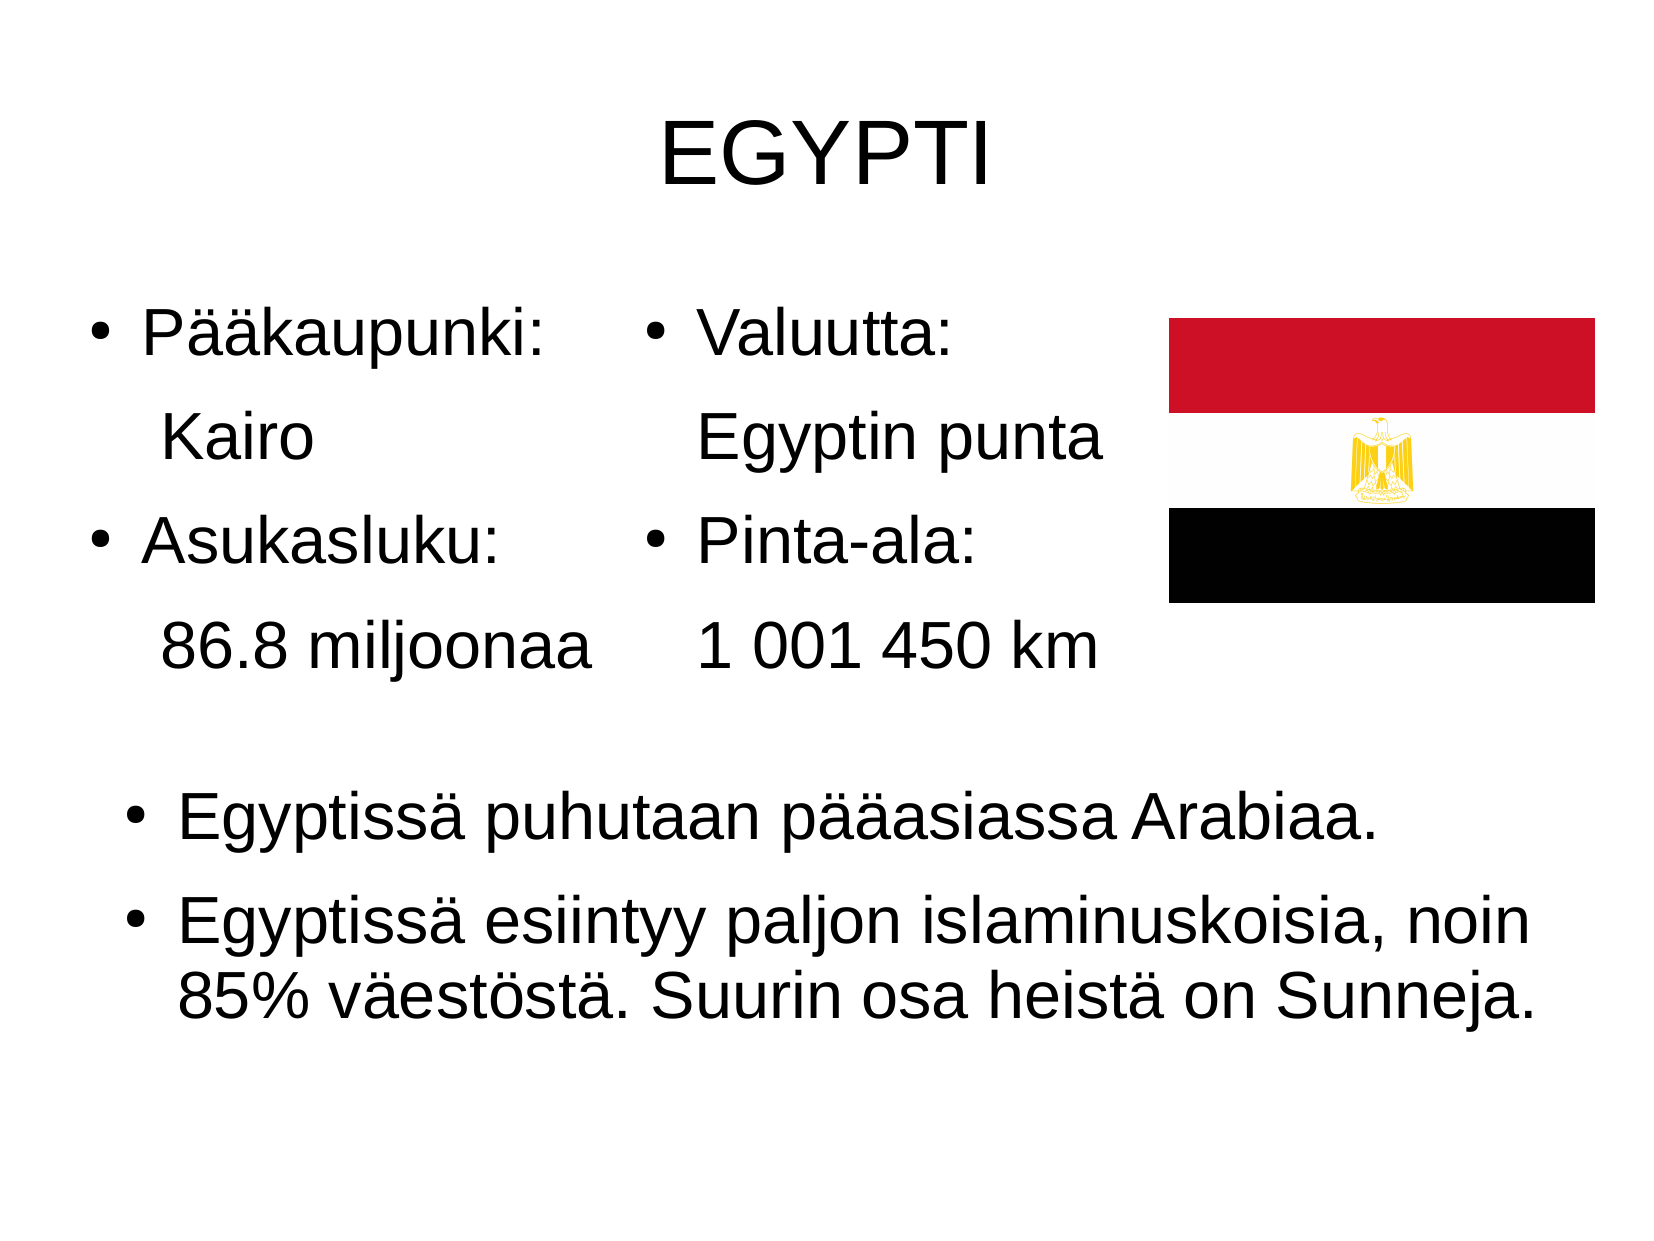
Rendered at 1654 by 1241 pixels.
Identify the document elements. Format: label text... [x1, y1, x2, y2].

list Pääkaupunki: Kairo Asukasluku: 86.8 miljoonaa [70, 294, 804, 697]
list Valuutta: Egyptin punta Pinta-ala: 1 001 450 km [804, 294, 1364, 697]
title EGYPTI [82, 49, 1571, 257]
list Egyptissä puhutaan pääasiassa Arabiaa. Egyptissä esiintyy paljon islaminuskoisia, noin 85% väestöstä. Suurin osa heistä on Sunneja. [106, 779, 1607, 1170]
picture [1169, 318, 1595, 603]
